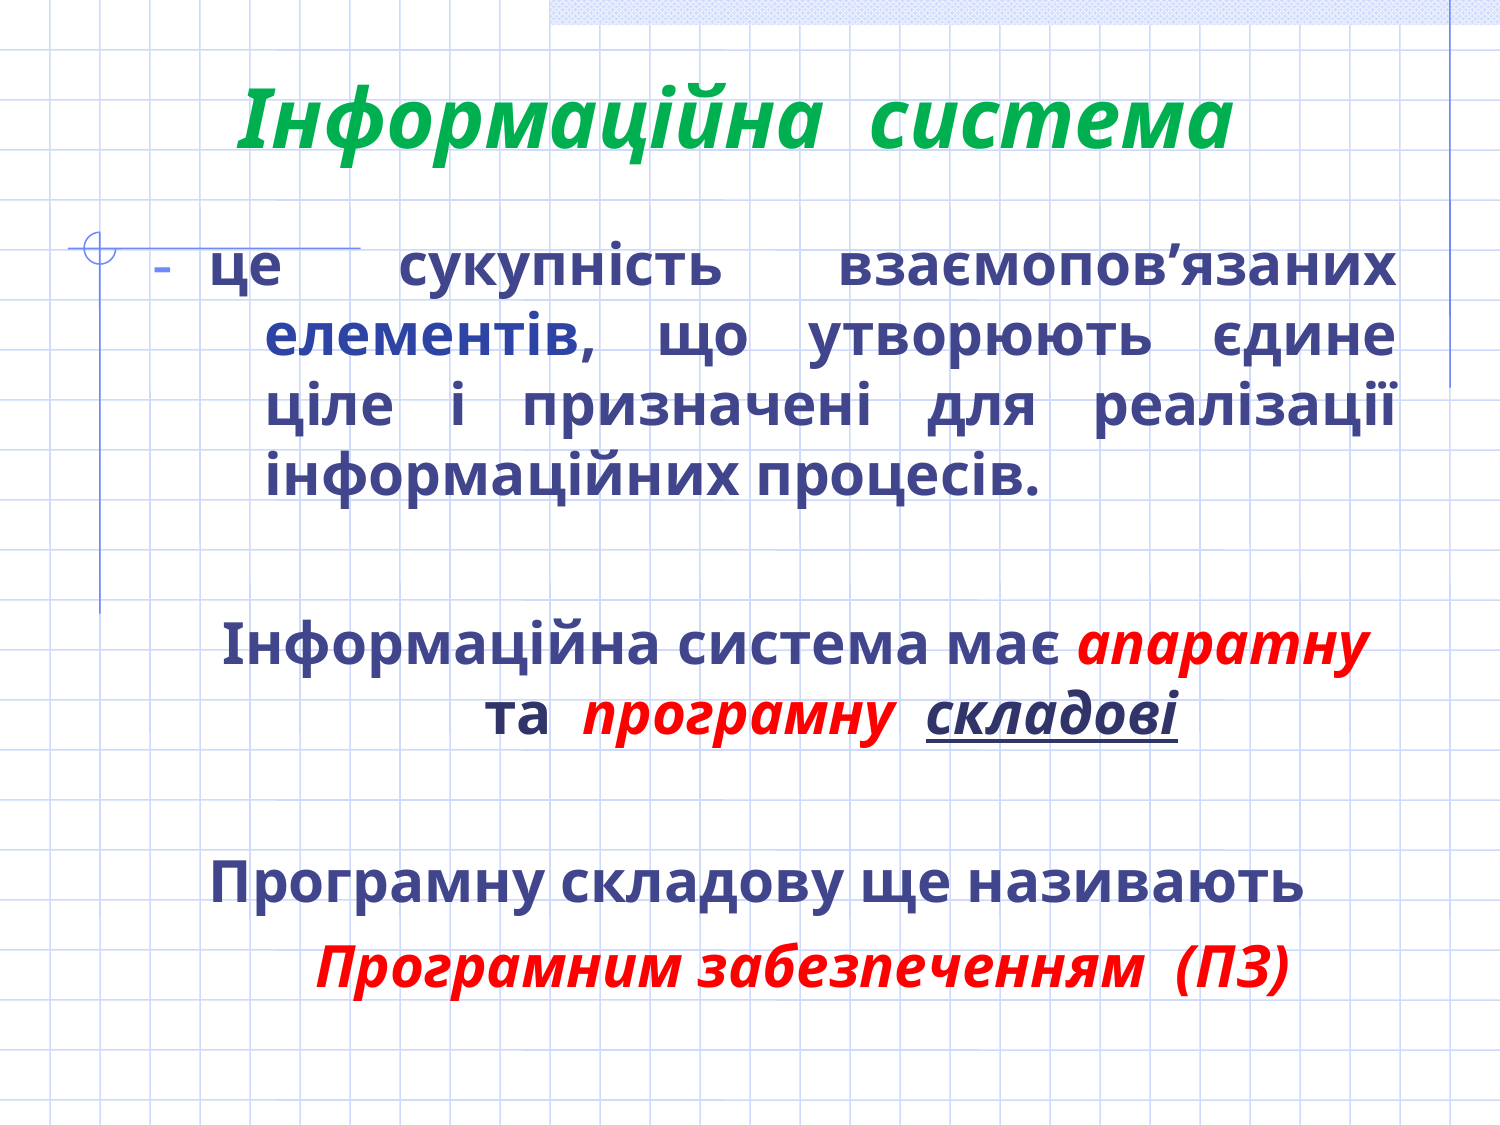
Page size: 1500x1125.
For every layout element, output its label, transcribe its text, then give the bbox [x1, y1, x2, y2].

list це сукупність взаємопов’язаних елементів, що утворюють єдине ціле і призначені для реалізації інформаційних процесів. Інформаційна система має апаратну та програмну складові Програмну складову ще називають Програмним забезпеченням (ПЗ) [137, 220, 1413, 1059]
title Інформаційна система [99, 50, 1375, 173]
